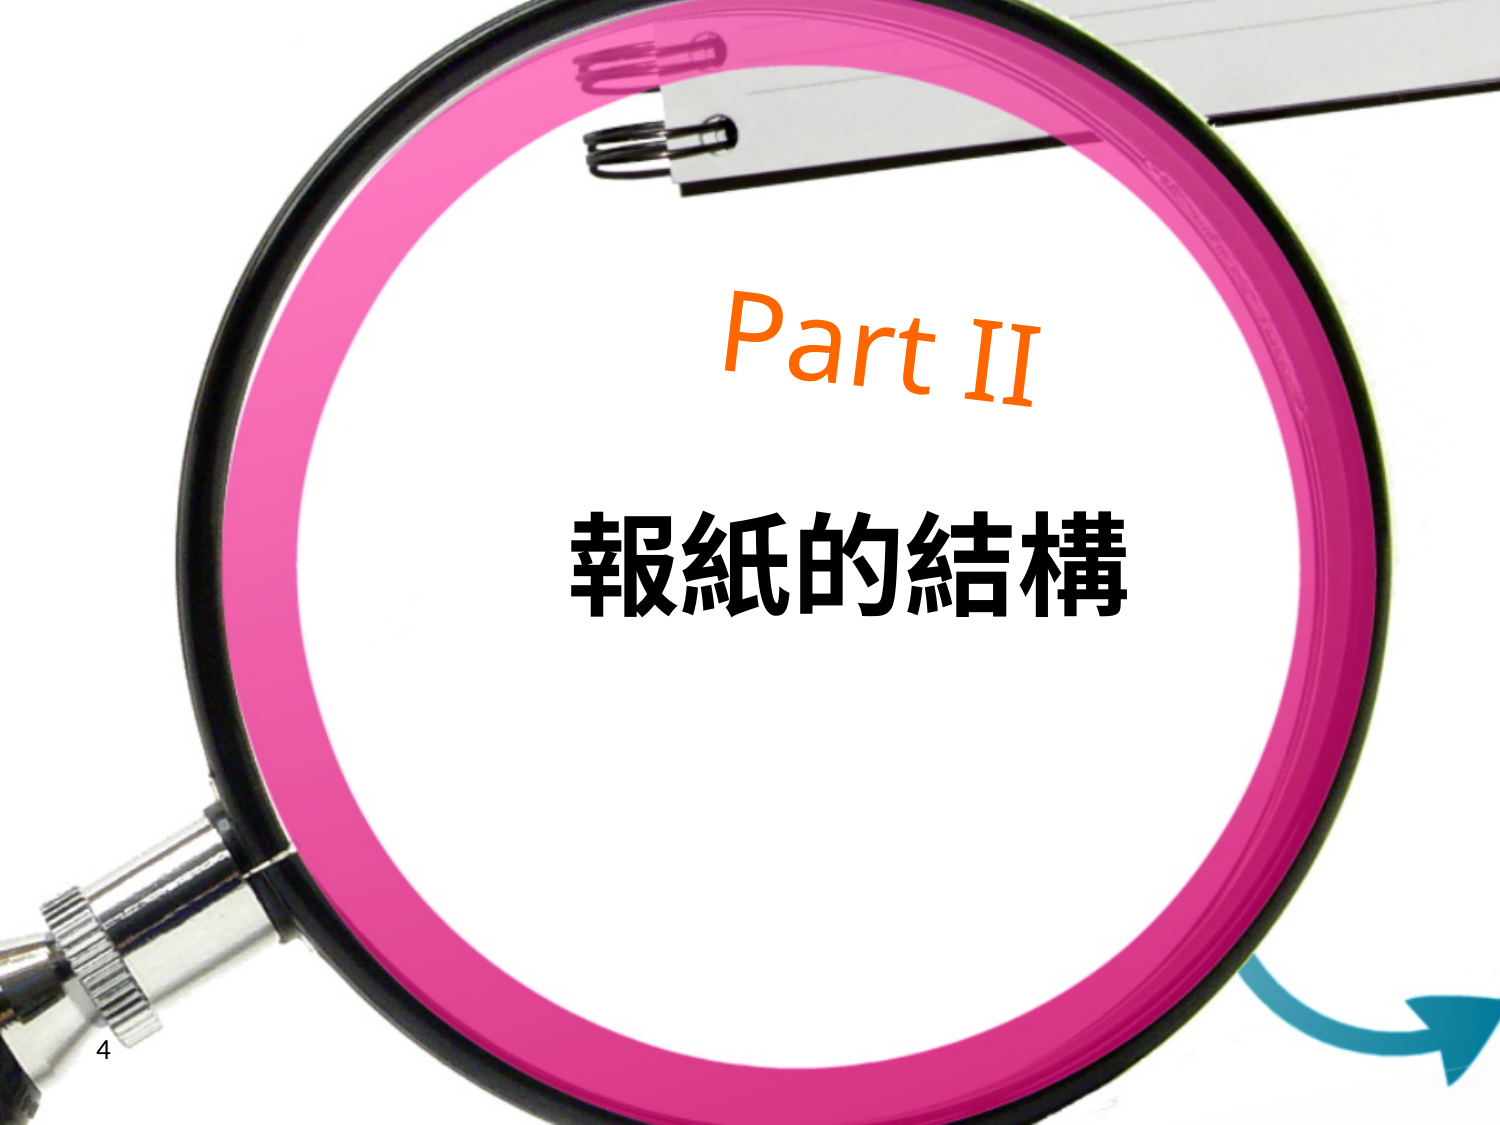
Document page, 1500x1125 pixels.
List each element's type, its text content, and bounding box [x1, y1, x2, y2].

picture [0, 0, 1500, 1125]
text_box 報紙的結構 [552, 487, 1145, 637]
text_box Part II [696, 248, 1244, 462]
slide_number <編號> [80, 1023, 431, 1102]
